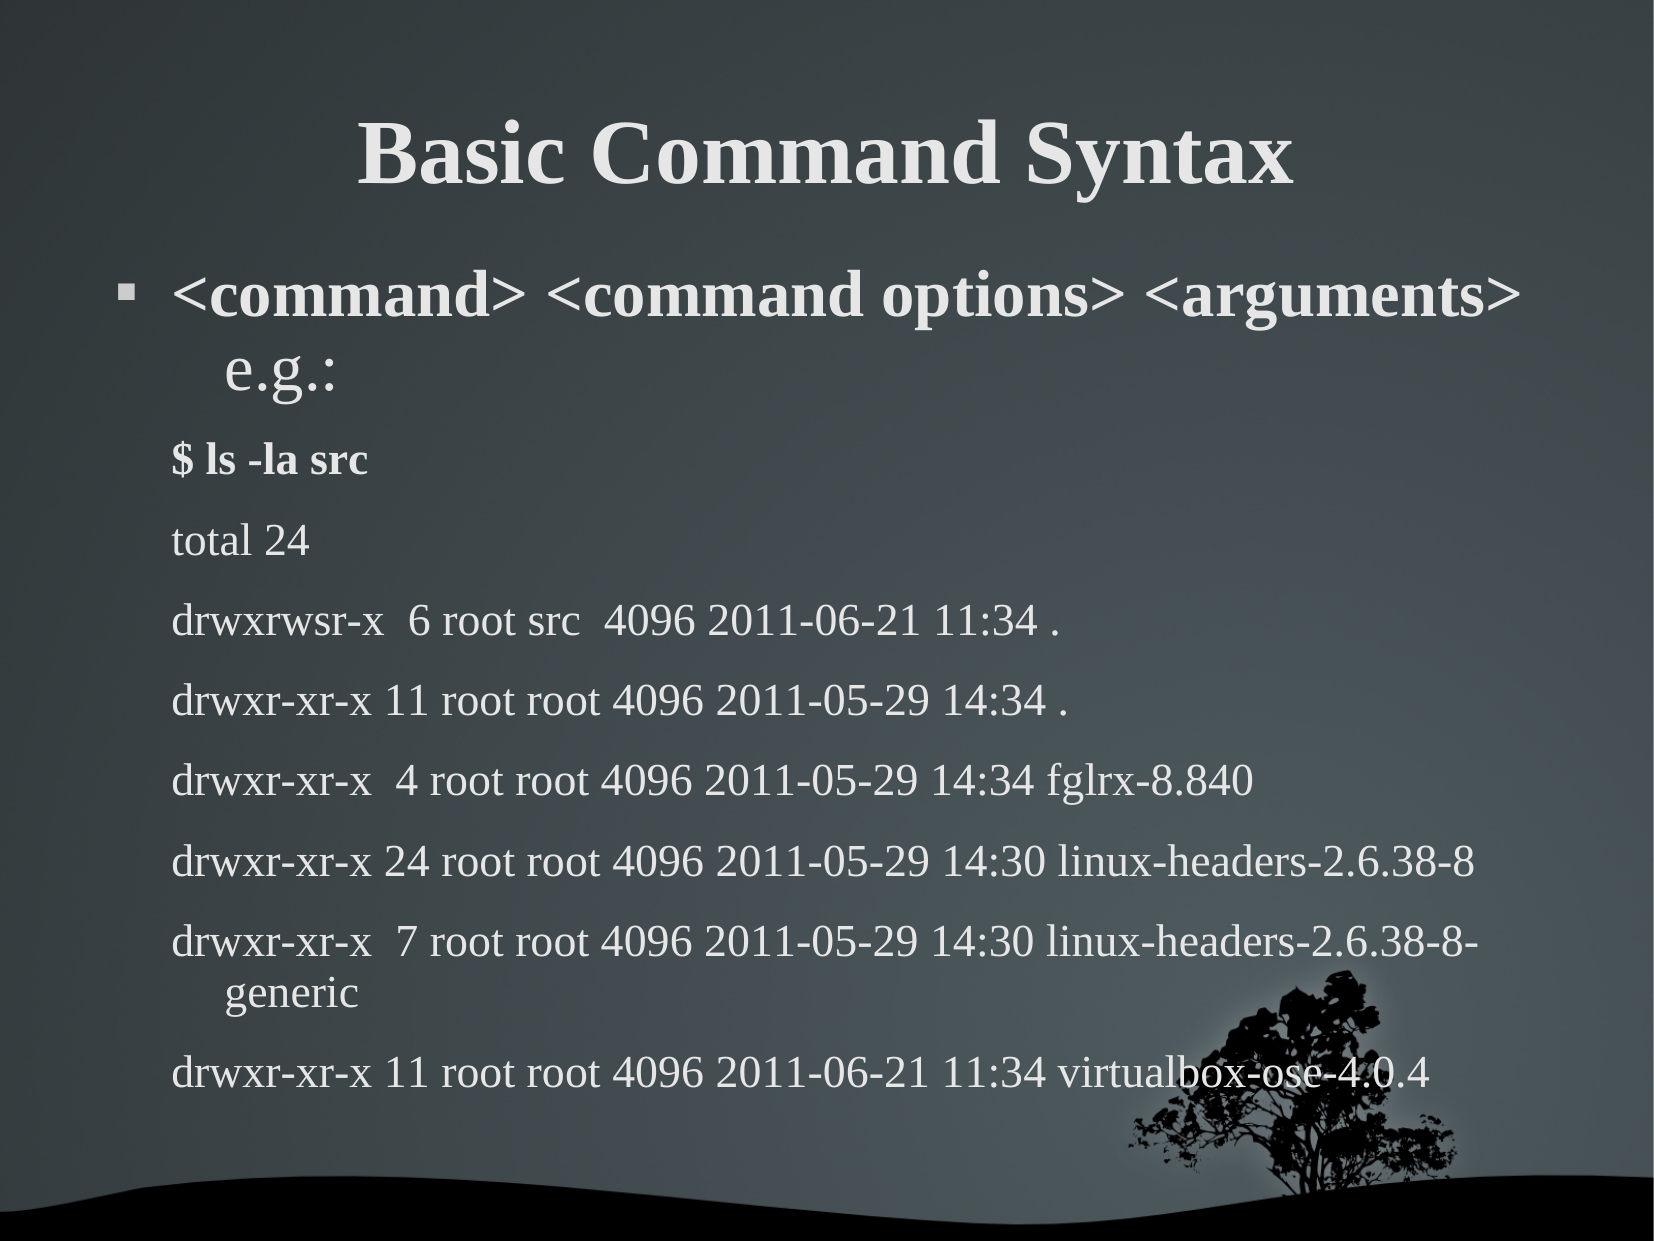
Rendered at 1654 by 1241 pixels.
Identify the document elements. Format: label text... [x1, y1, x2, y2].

title Basic Command Syntax [82, 49, 1571, 256]
list <command> <command options> <arguments> e.g.: $ ls -la src total 24 drwxrwsr-x 6 root src 4096 2011-06-21 11:34 . drwxr-xr-x 11 root root 4096 2011-05-29 14:34 . drwxr-xr-x 4 root root 4096 2011-05-29 14:34 fglrx-8.840 drwxr-xr-x 24 root root 4096 2011-05-29 14:30 linux-headers-2.6.38-8 drwxr-xr-x 7 root root 4096 2011-05-29 14:30 linux-headers-2.6.38-8-generic drwxr-xr-x 11 root root 4096 2011-06-21 11:34 virtualbox-ose-4.0.4 [82, 256, 1571, 1235]
picture [0, 0, 1654, 1241]
